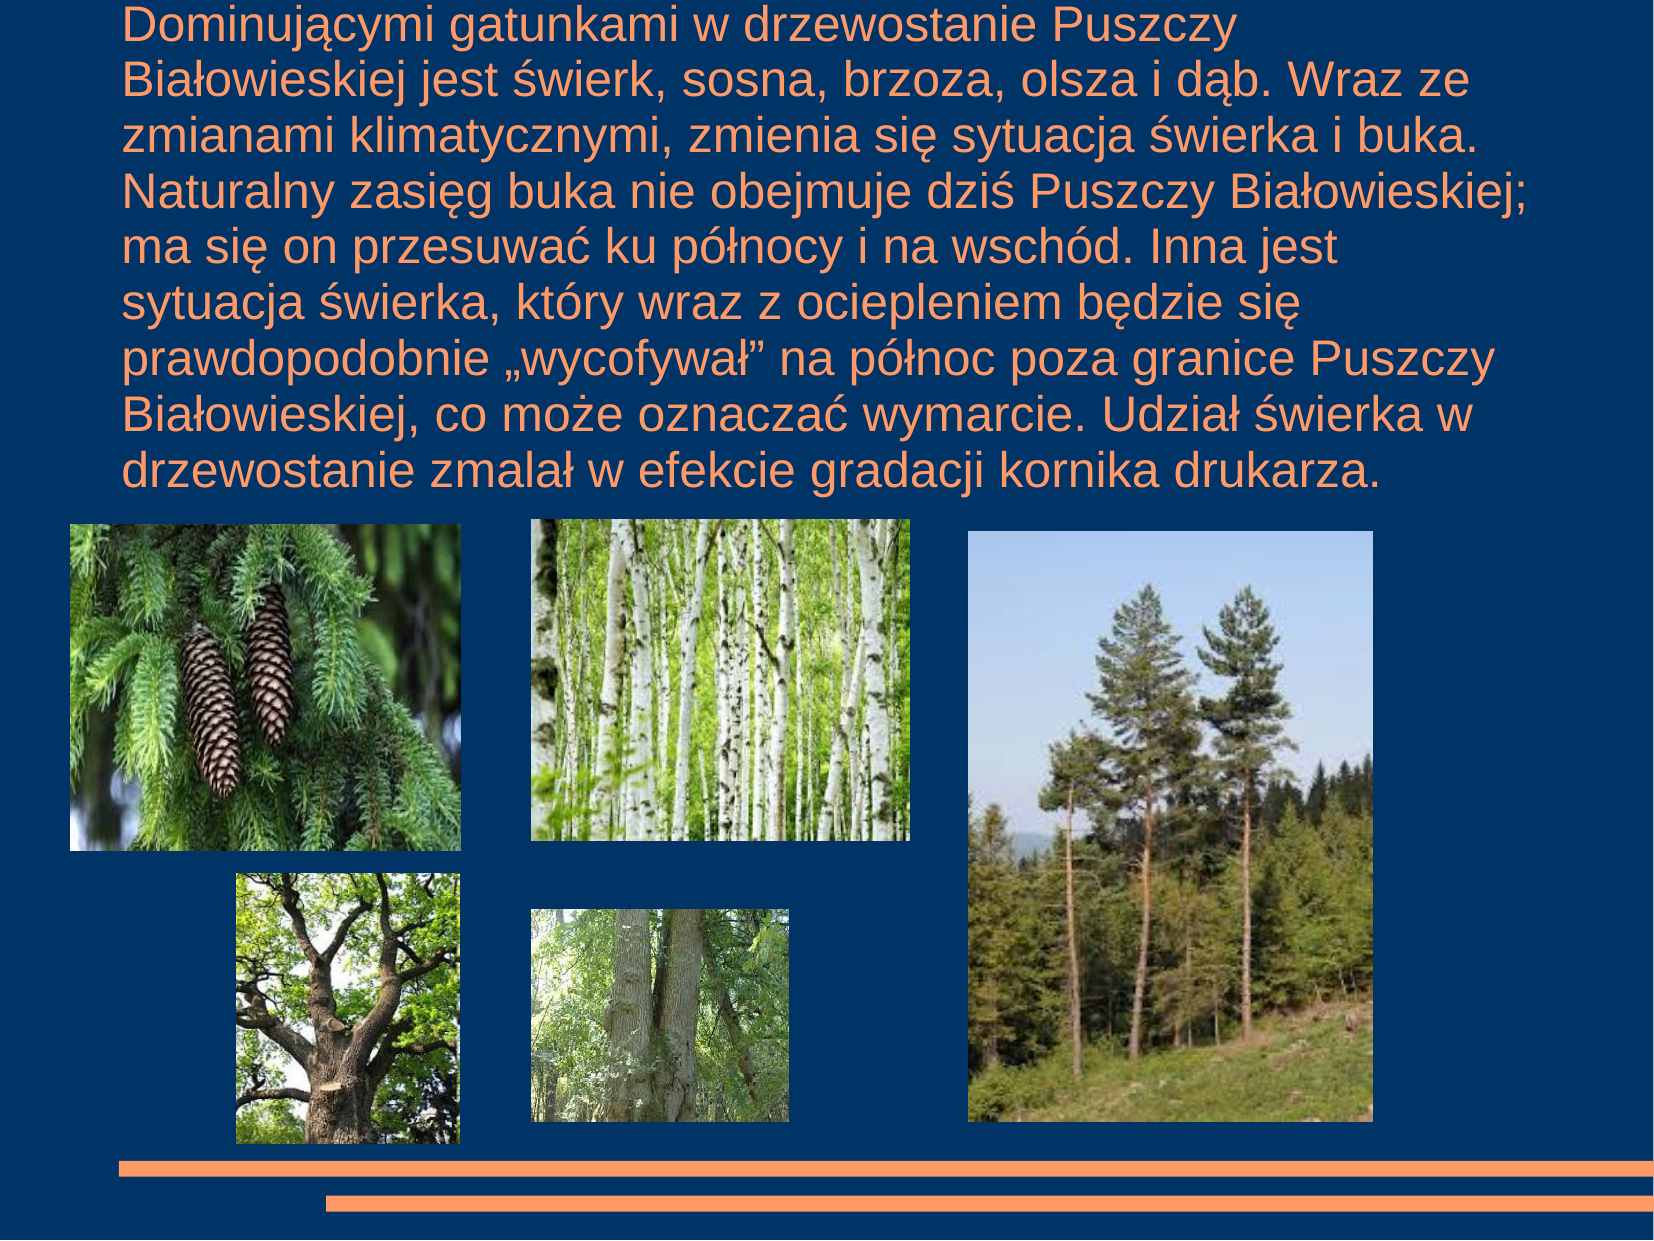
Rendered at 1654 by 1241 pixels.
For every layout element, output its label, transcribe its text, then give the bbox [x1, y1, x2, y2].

picture [70, 524, 461, 851]
picture [531, 519, 910, 842]
picture [531, 909, 789, 1123]
title Dominującymi gatunkami w drzewostanie Puszczy Białowieskiej jest świerk, sosna, brzoza, olsza i dąb. Wraz ze zmianami klimatycznymi, zmienia się sytuacja świerka i buka. Naturalny zasięg buka nie obejmuje dziś Puszczy Białowieskiej; ma się on przesuwać ku północy i na wschód. Inna jest sytuacja świerka, który wraz z ociepleniem będzie się prawdopodobnie „wycofywał” na północ poza granice Puszczy Białowieskiej, co może oznaczać wymarcie. Udział świerka w drzewostanie zmalał w efekcie gradacji kornika drukarza. [121, 0, 1534, 498]
picture [236, 873, 460, 1144]
picture [968, 531, 1373, 1123]
